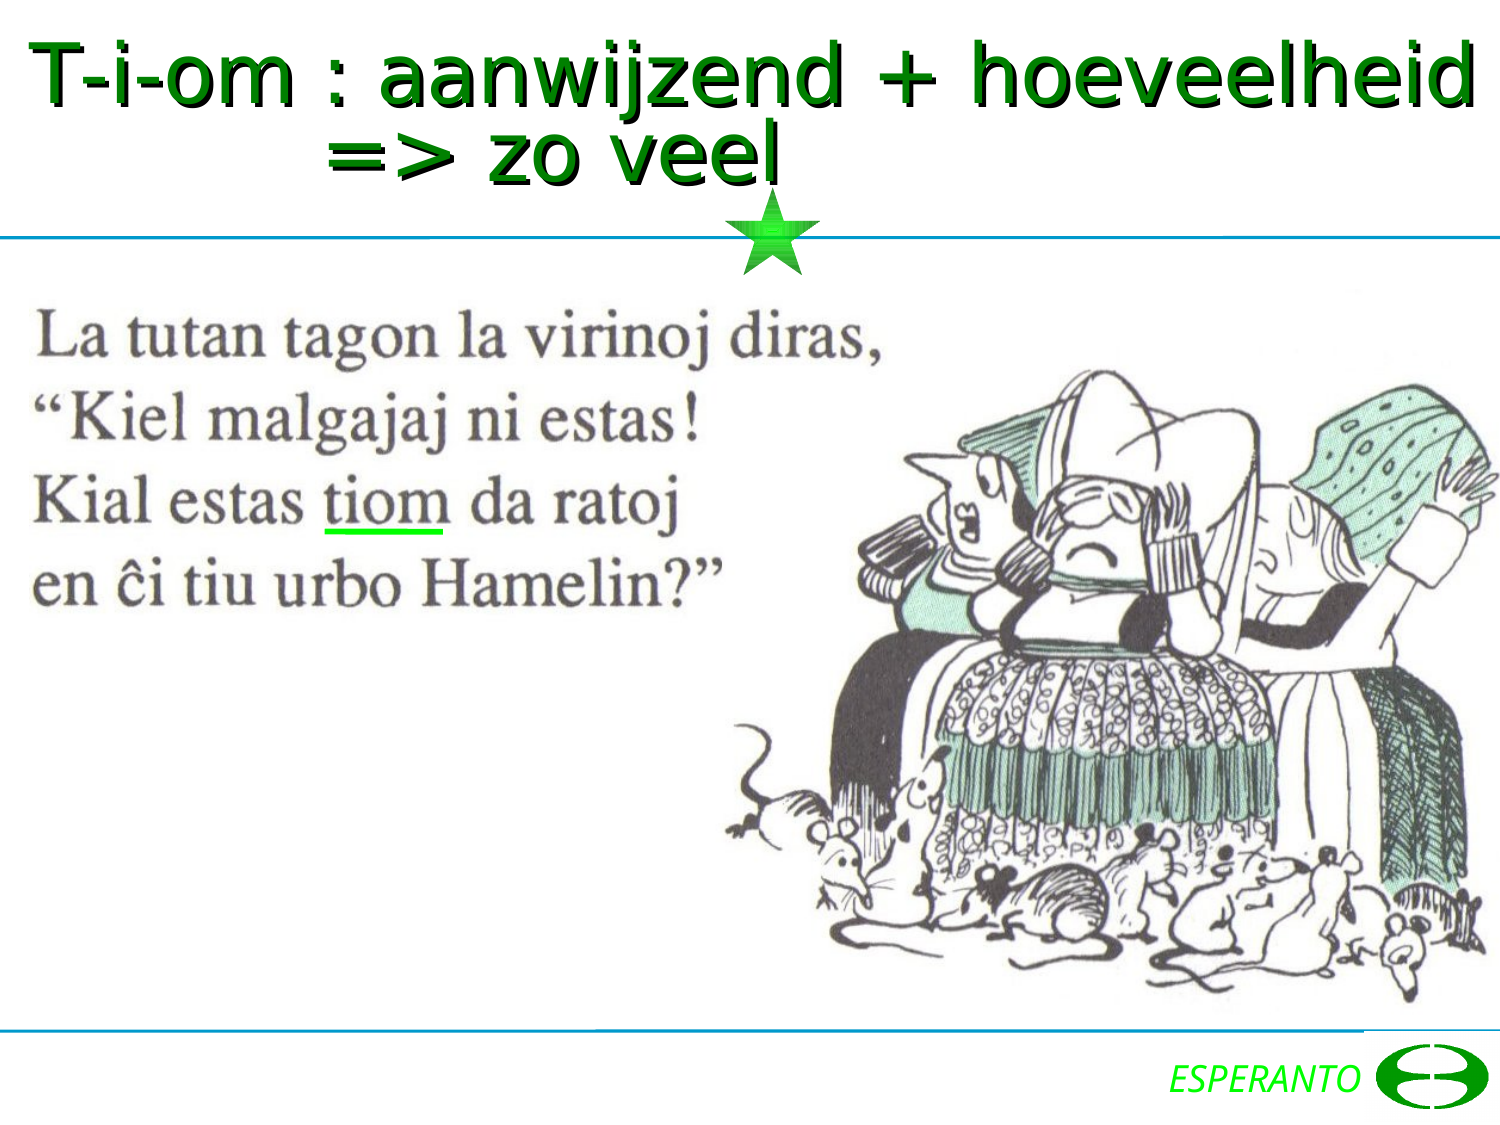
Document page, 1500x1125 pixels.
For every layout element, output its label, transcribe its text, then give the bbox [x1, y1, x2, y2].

picture [29, 289, 1500, 1019]
picture [1364, 1032, 1500, 1122]
title T-i-om : aanwijzend + hoeveelheid => zo veel [29, 0, 1500, 239]
